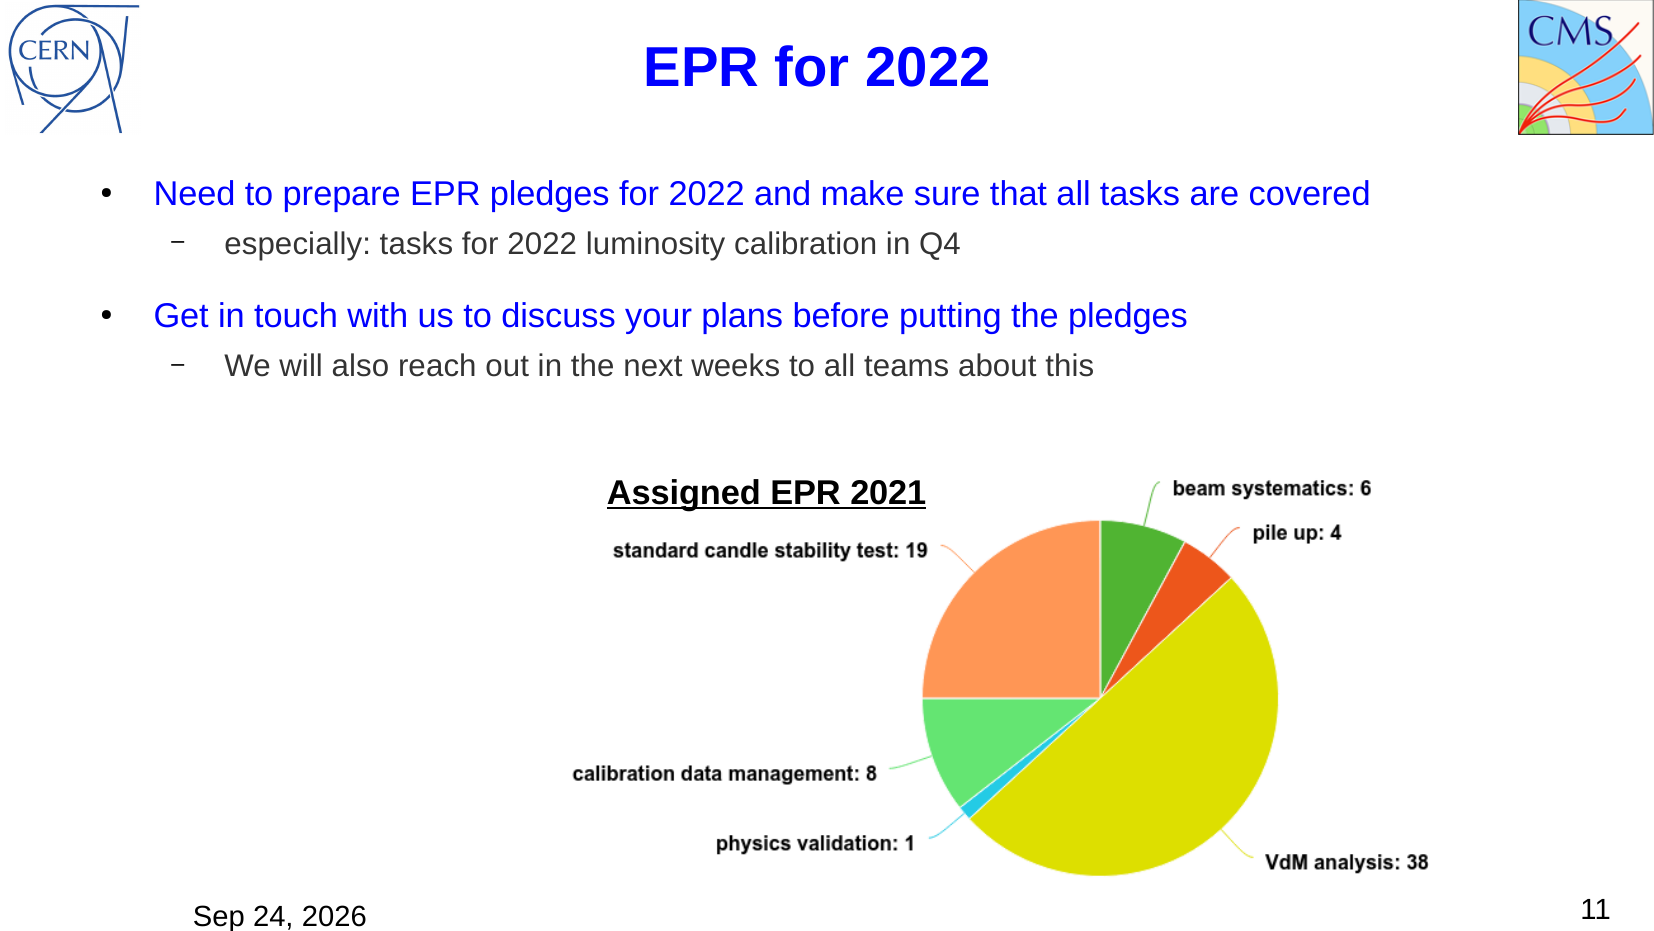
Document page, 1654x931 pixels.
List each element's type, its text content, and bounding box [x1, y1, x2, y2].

list Need to prepare EPR pledges for 2022 and make sure that all tasks are covered especially: tasks for 2022 luminosity calibration in Q4 Get in touch with us to discuss your plans before putting the pledges We will also reach out in the next weeks to all teams about this [82, 168, 1576, 421]
picture [1518, 0, 1654, 135]
title Assigned EPR 2021 [123, 430, 1411, 556]
picture [570, 460, 1471, 901]
picture [5, 2, 141, 135]
title EPR for 2022 [173, 4, 1461, 129]
